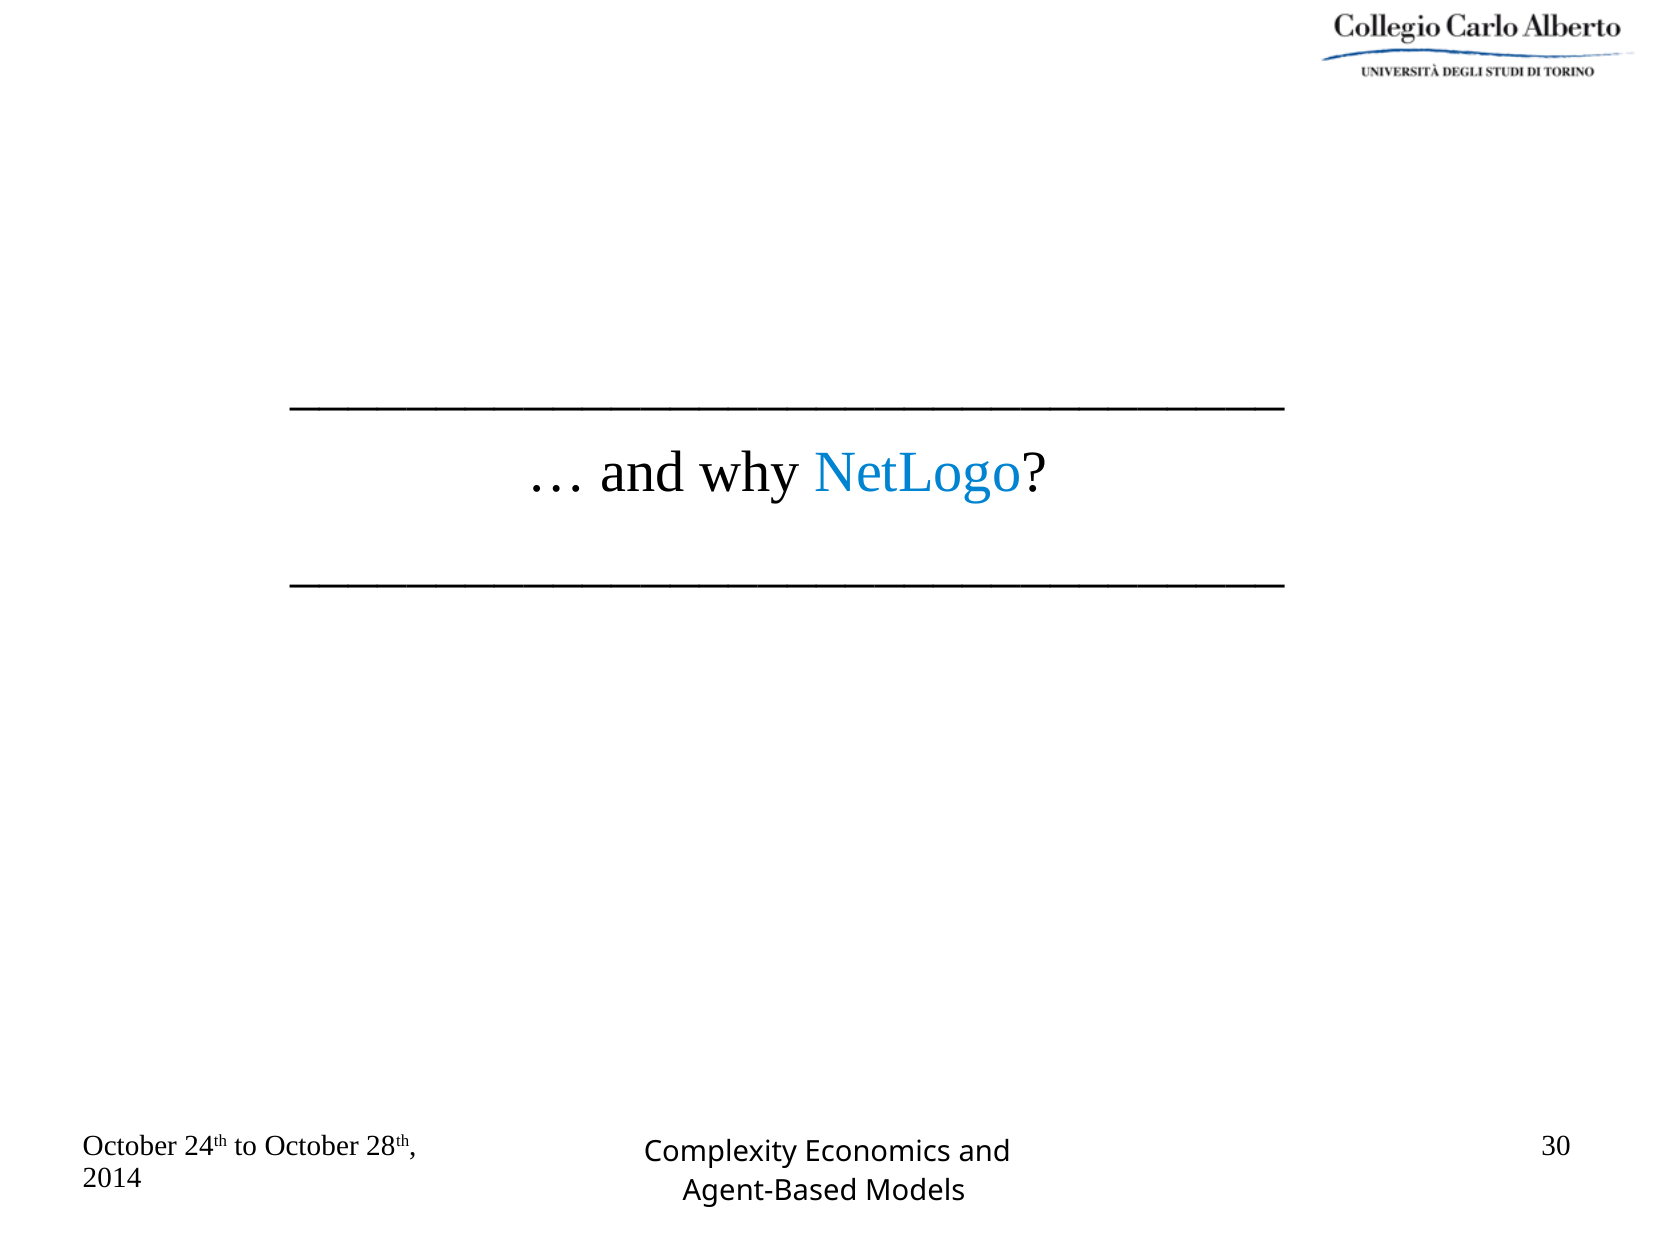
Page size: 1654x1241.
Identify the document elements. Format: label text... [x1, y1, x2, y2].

text_box __________________________________ … and why NetLogo? __________________________________ [262, 337, 1313, 717]
picture [1312, 0, 1645, 92]
